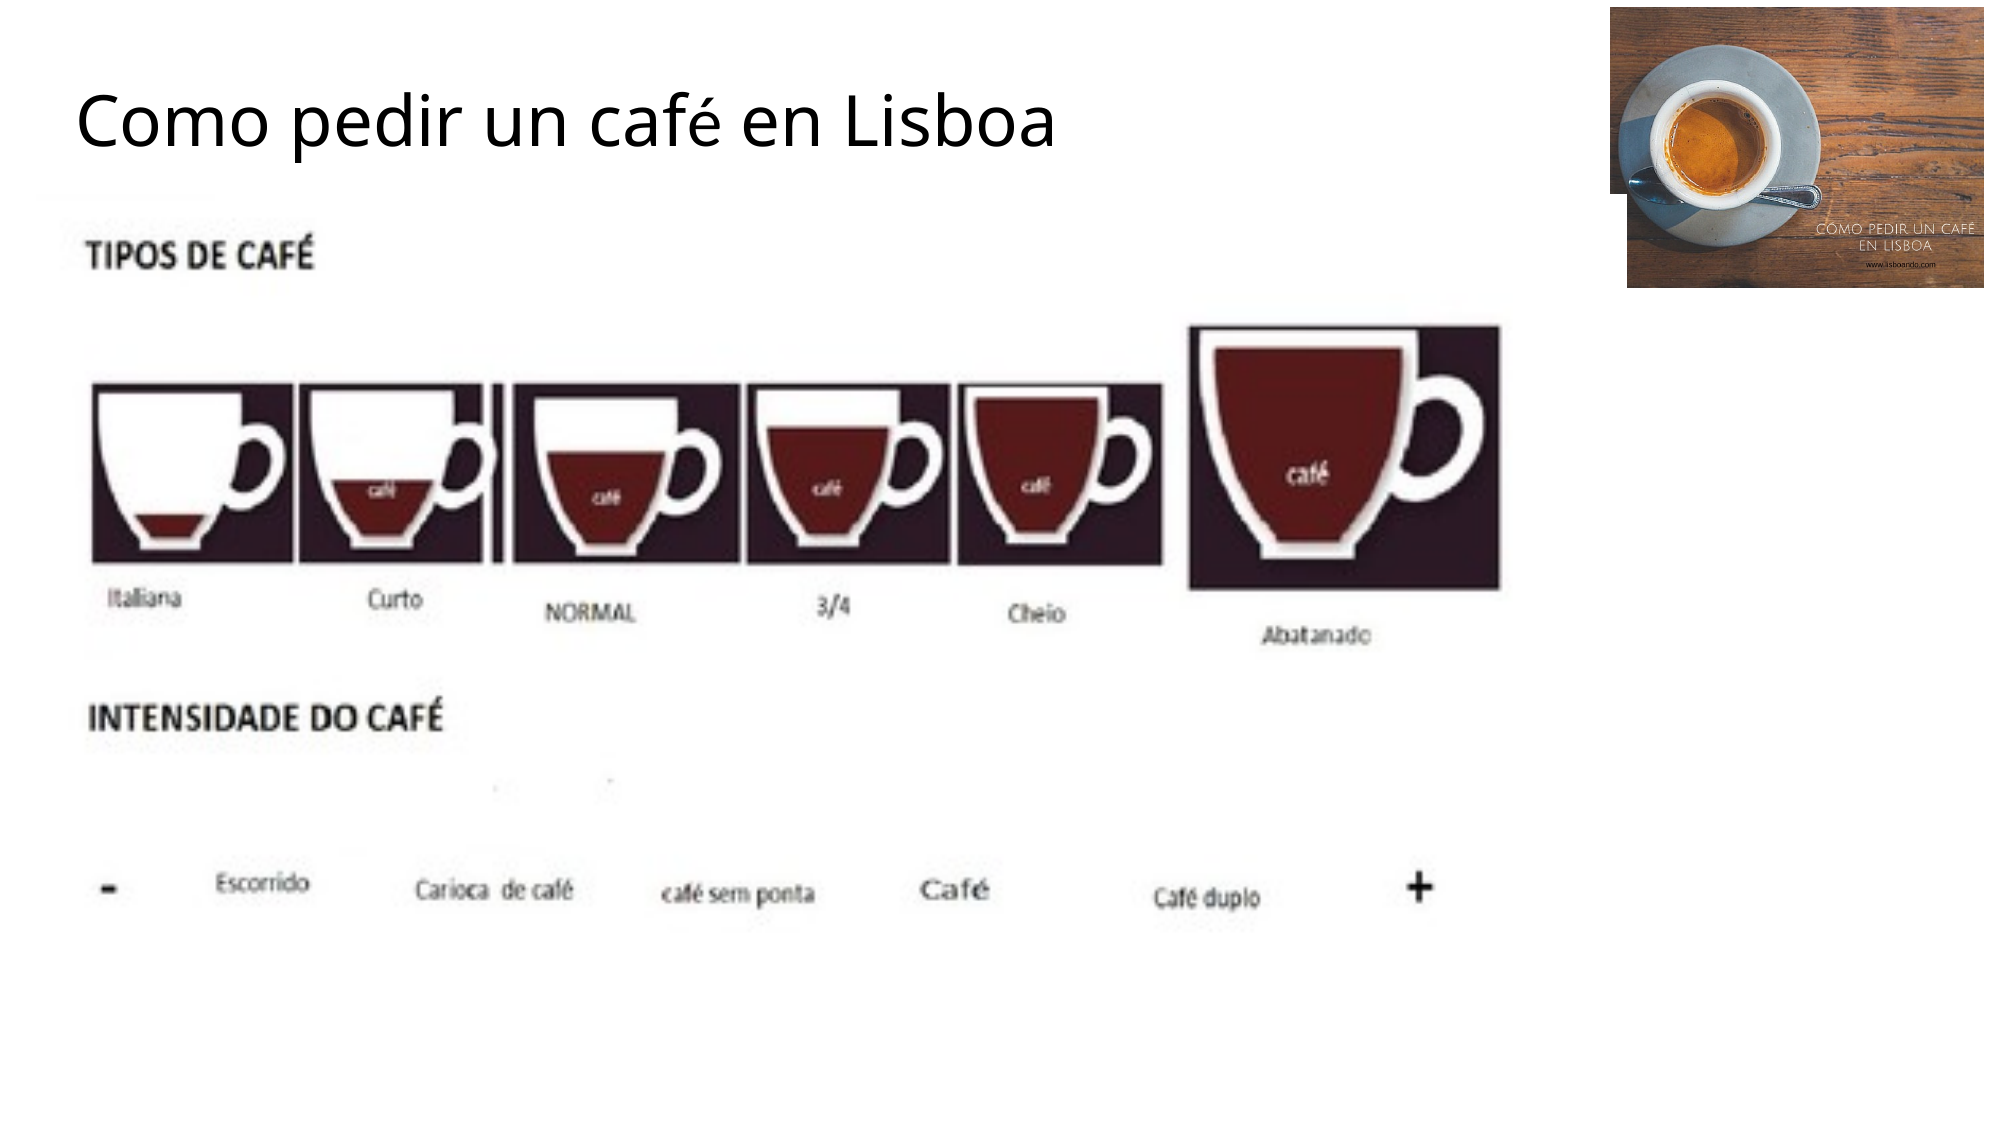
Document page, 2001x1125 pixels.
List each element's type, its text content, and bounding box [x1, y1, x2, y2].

picture [36, 7, 1984, 1003]
text_box Como pedir un café en Lisboa [60, 68, 1084, 194]
